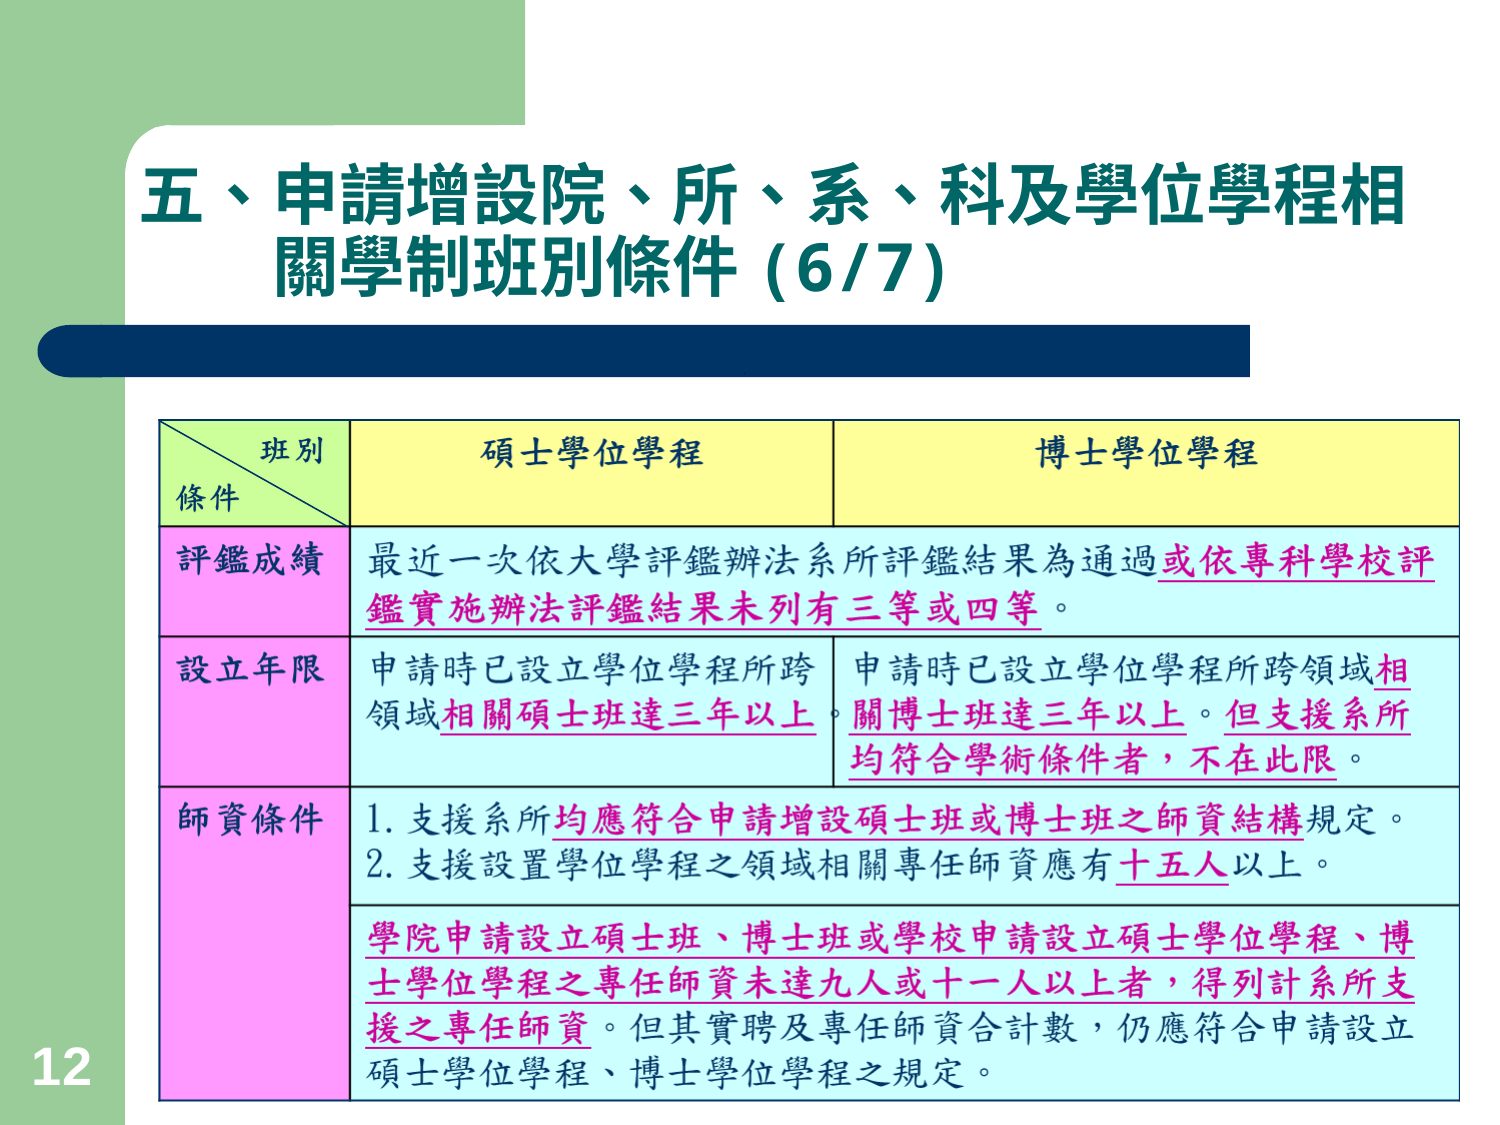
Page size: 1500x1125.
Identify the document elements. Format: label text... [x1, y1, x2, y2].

picture [151, 416, 1460, 1117]
title 五、申請增設院、所、系、科及學位學程相關學制班別條件(6/7) [123, 125, 1424, 313]
text_box [13, 1023, 111, 1105]
